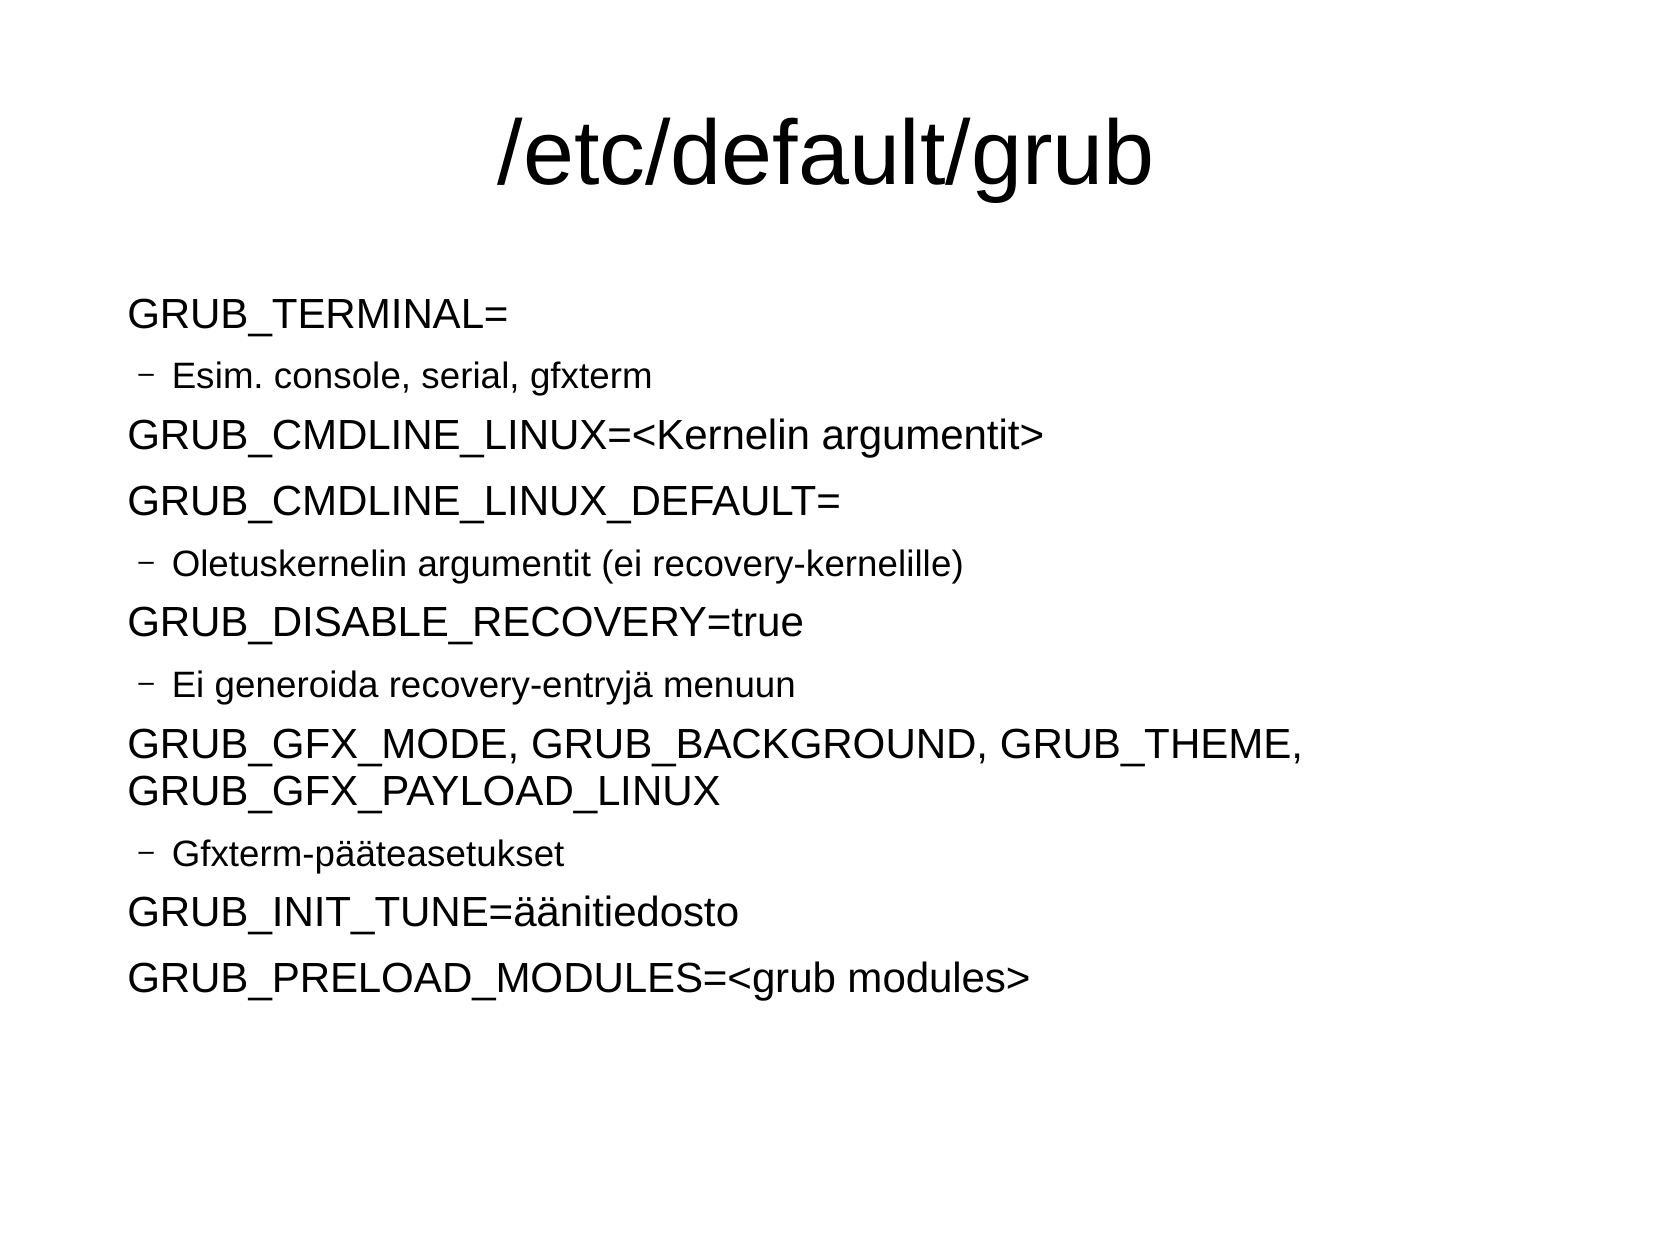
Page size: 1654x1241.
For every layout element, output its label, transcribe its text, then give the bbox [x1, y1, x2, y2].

title /etc/default/grub [82, 49, 1571, 257]
list GRUB_TERMINAL= Esim. console, serial, gfxterm GRUB_CMDLINE_LINUX=<Kernelin argumentit> GRUB_CMDLINE_LINUX_DEFAULT= Oletuskernelin argumentit (ei recovery-kernelille) GRUB_DISABLE_RECOVERY=true Ei generoida recovery-entryjä menuun GRUB_GFX_MODE, GRUB_BACKGROUND, GRUB_THEME, GRUB_GFX_PAYLOAD_LINUX Gfxterm-pääteasetukset GRUB_INIT_TUNE=äänitiedosto GRUB_PRELOAD_MODULES=<grub modules> [82, 290, 1571, 1010]
